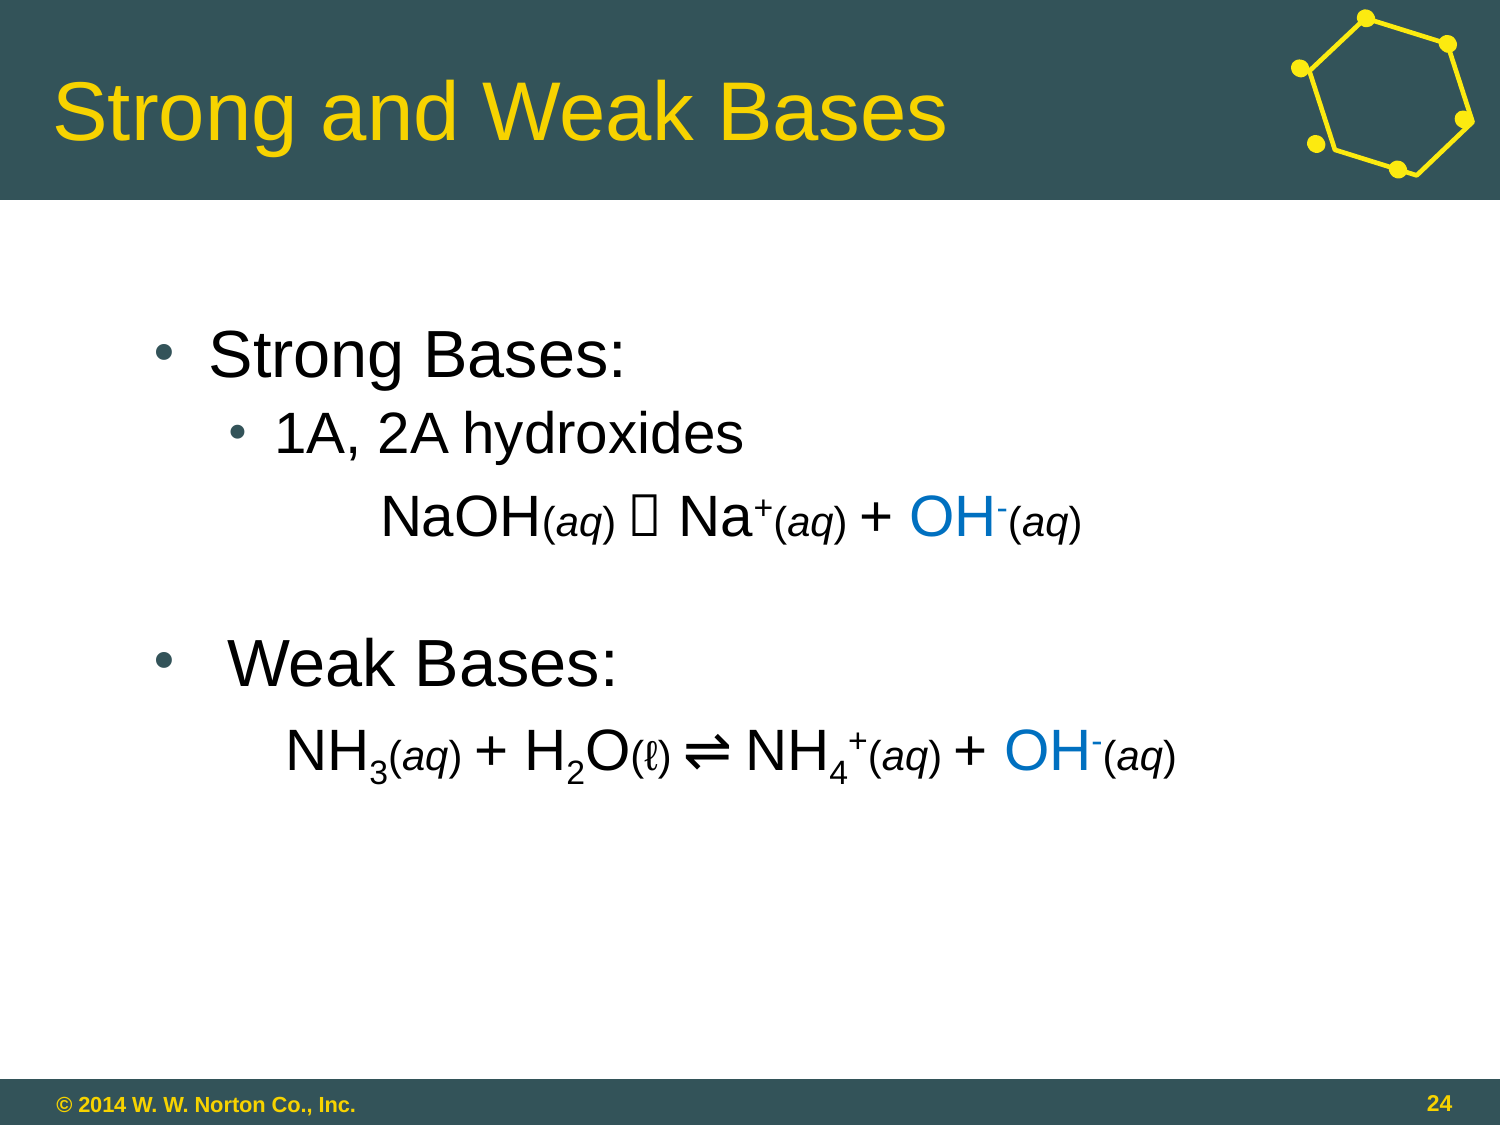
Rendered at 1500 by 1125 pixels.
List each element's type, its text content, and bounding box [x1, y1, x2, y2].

title Strong and Weak Bases [37, 19, 1118, 195]
list Strong Bases: 1A, 2A hydroxides NaOH(aq)  Na+(aq) + OH-(aq) Weak Bases: NH3(aq) + H2O(ℓ) ⇌ NH4+(aq) + OH-(aq) [137, 312, 1325, 900]
slide_number <number> [1408, 1085, 1468, 1120]
